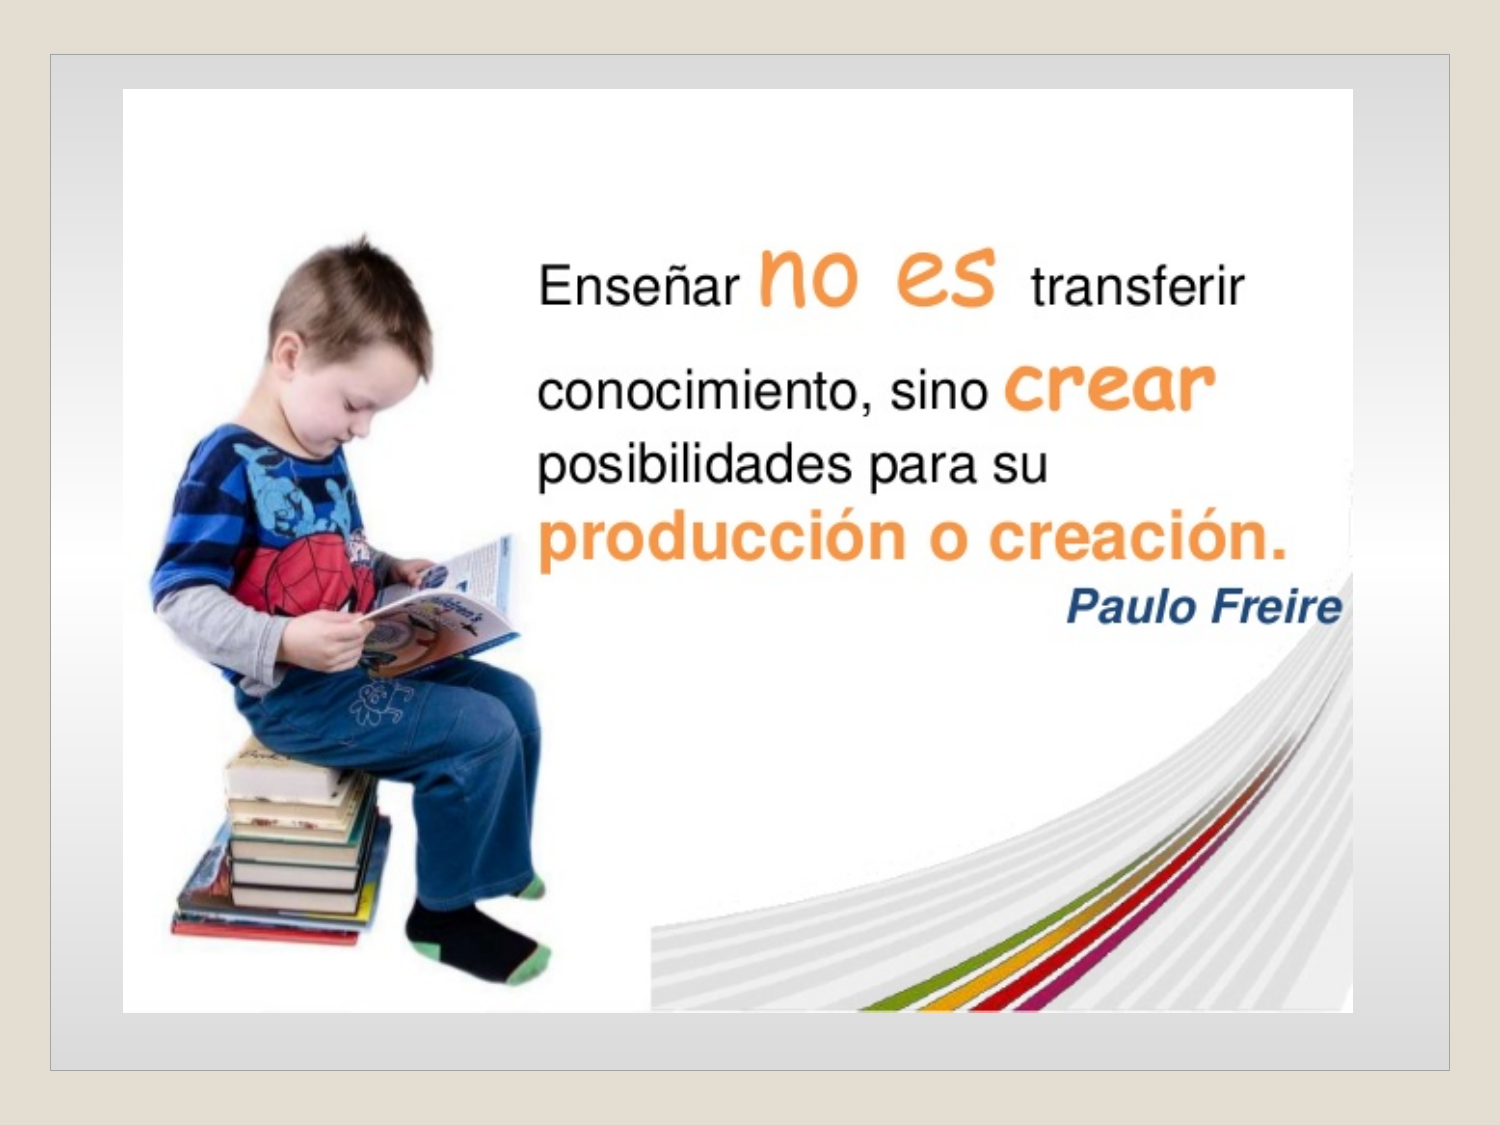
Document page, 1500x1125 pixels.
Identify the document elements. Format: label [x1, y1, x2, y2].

picture [123, 89, 1353, 1013]
